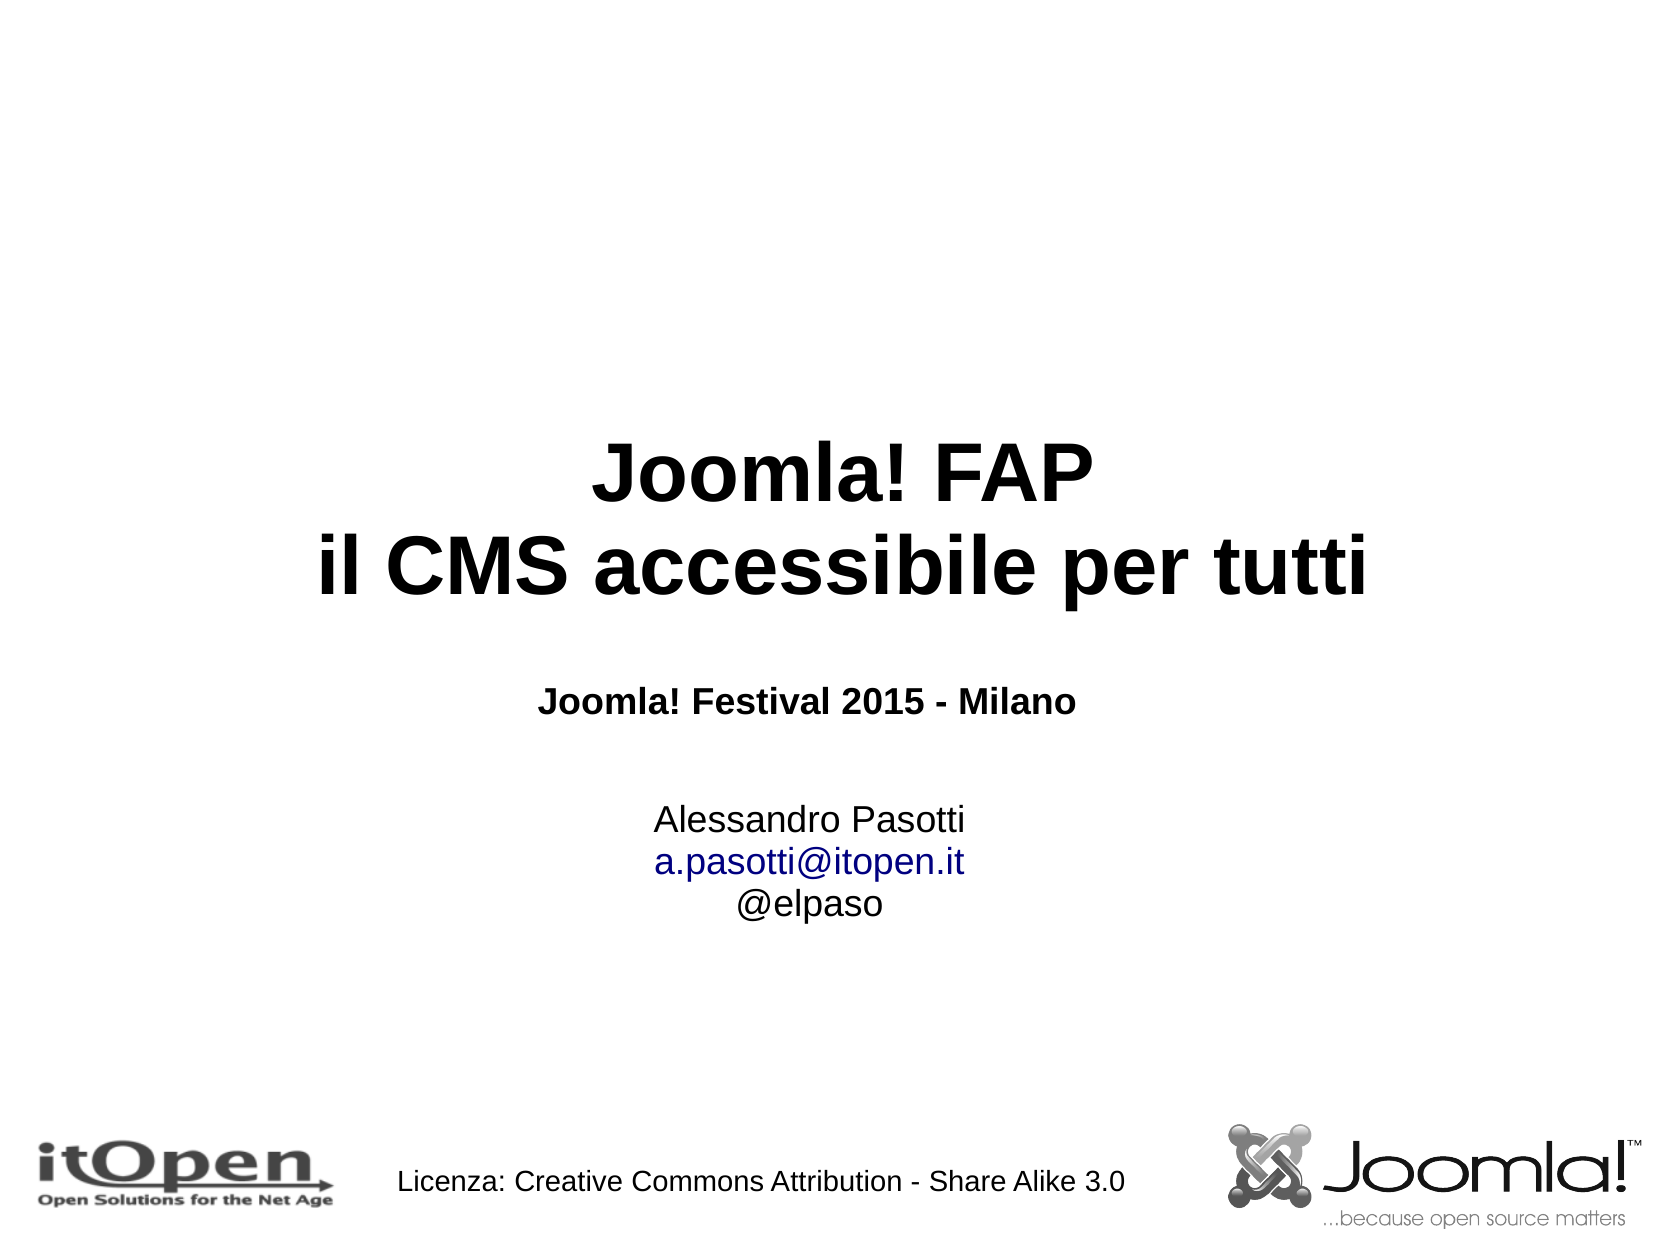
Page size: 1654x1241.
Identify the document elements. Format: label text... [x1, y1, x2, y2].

text_box Alessandro Pasotti a.pasotti@itopen.it @elpaso [638, 790, 981, 1016]
text_box Joomla! Festival 2015 - Milano [522, 673, 1091, 731]
text_box Joomla! FAP il CMS accessibile per tutti [301, 419, 1386, 621]
